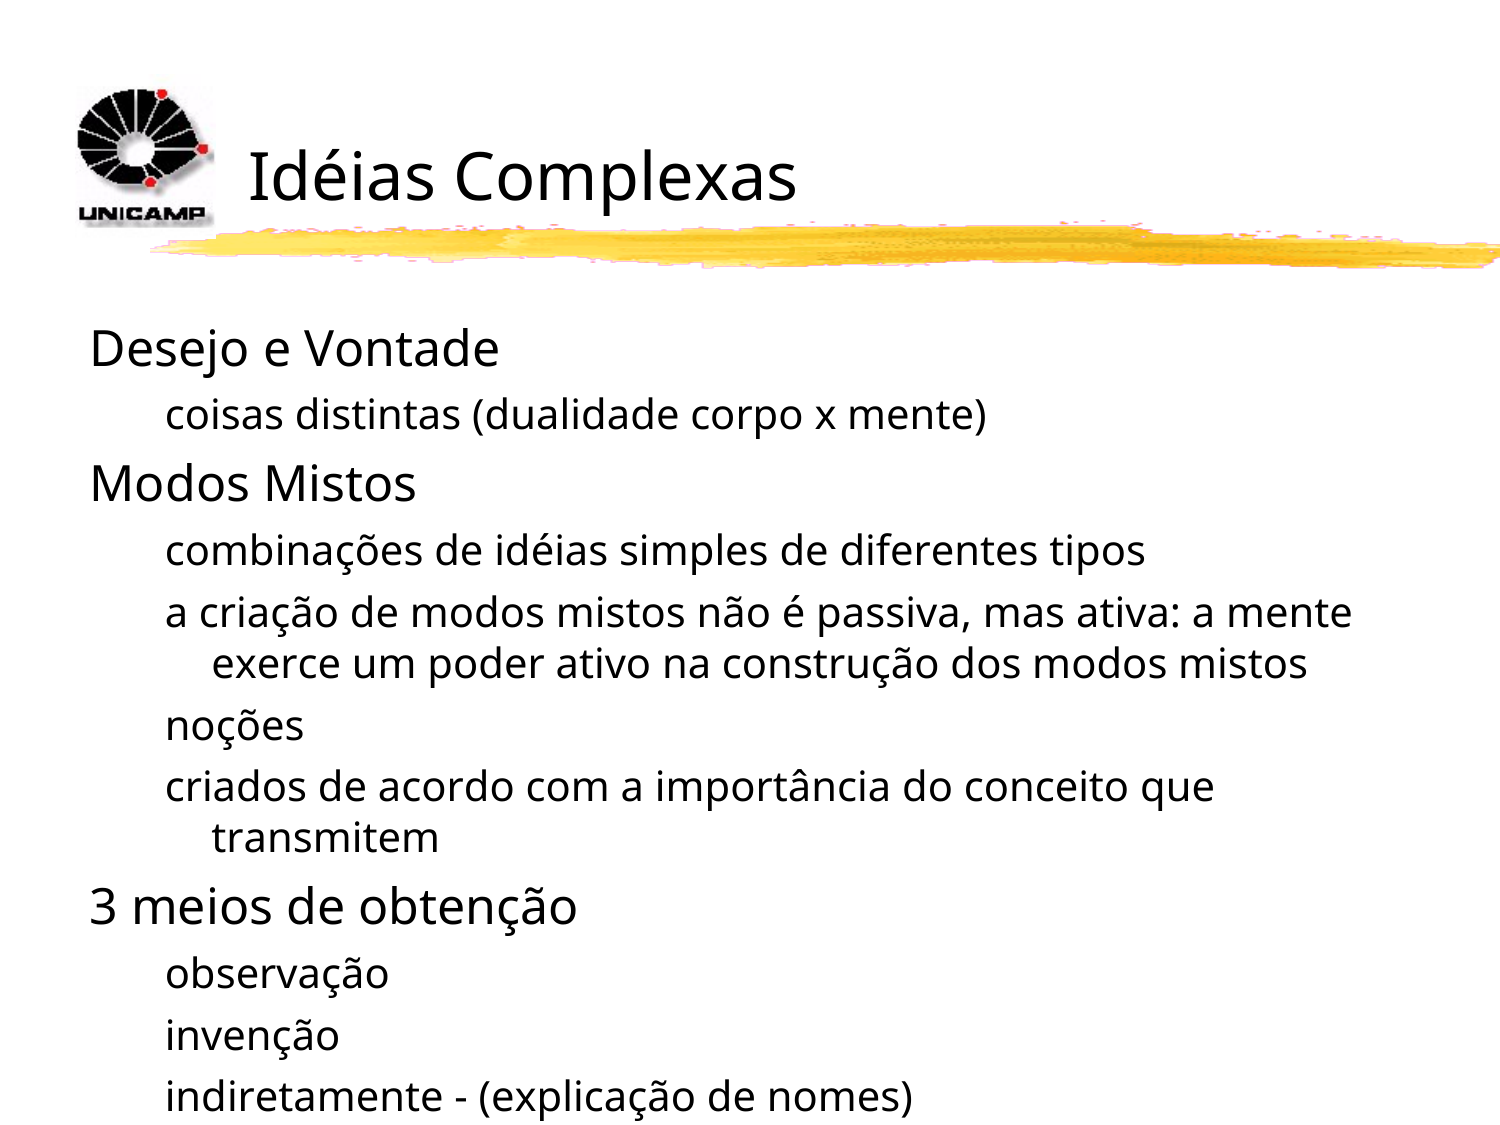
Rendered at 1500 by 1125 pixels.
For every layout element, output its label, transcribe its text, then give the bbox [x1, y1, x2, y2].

picture [75, 74, 1500, 279]
list Desejo e Vontade coisas distintas (dualidade corpo x mente) Modos Mistos combinações de idéias simples de diferentes tipos a criação de modos mistos não é passiva, mas ativa: a mente exerce um poder ativo na construção dos modos mistos noções criados de acordo com a importância do conceito que transmitem 3 meios de obtenção observação invenção indiretamente - (explicação de nomes) [74, 309, 1417, 1007]
title Idéias Complexas [233, 37, 1434, 225]
